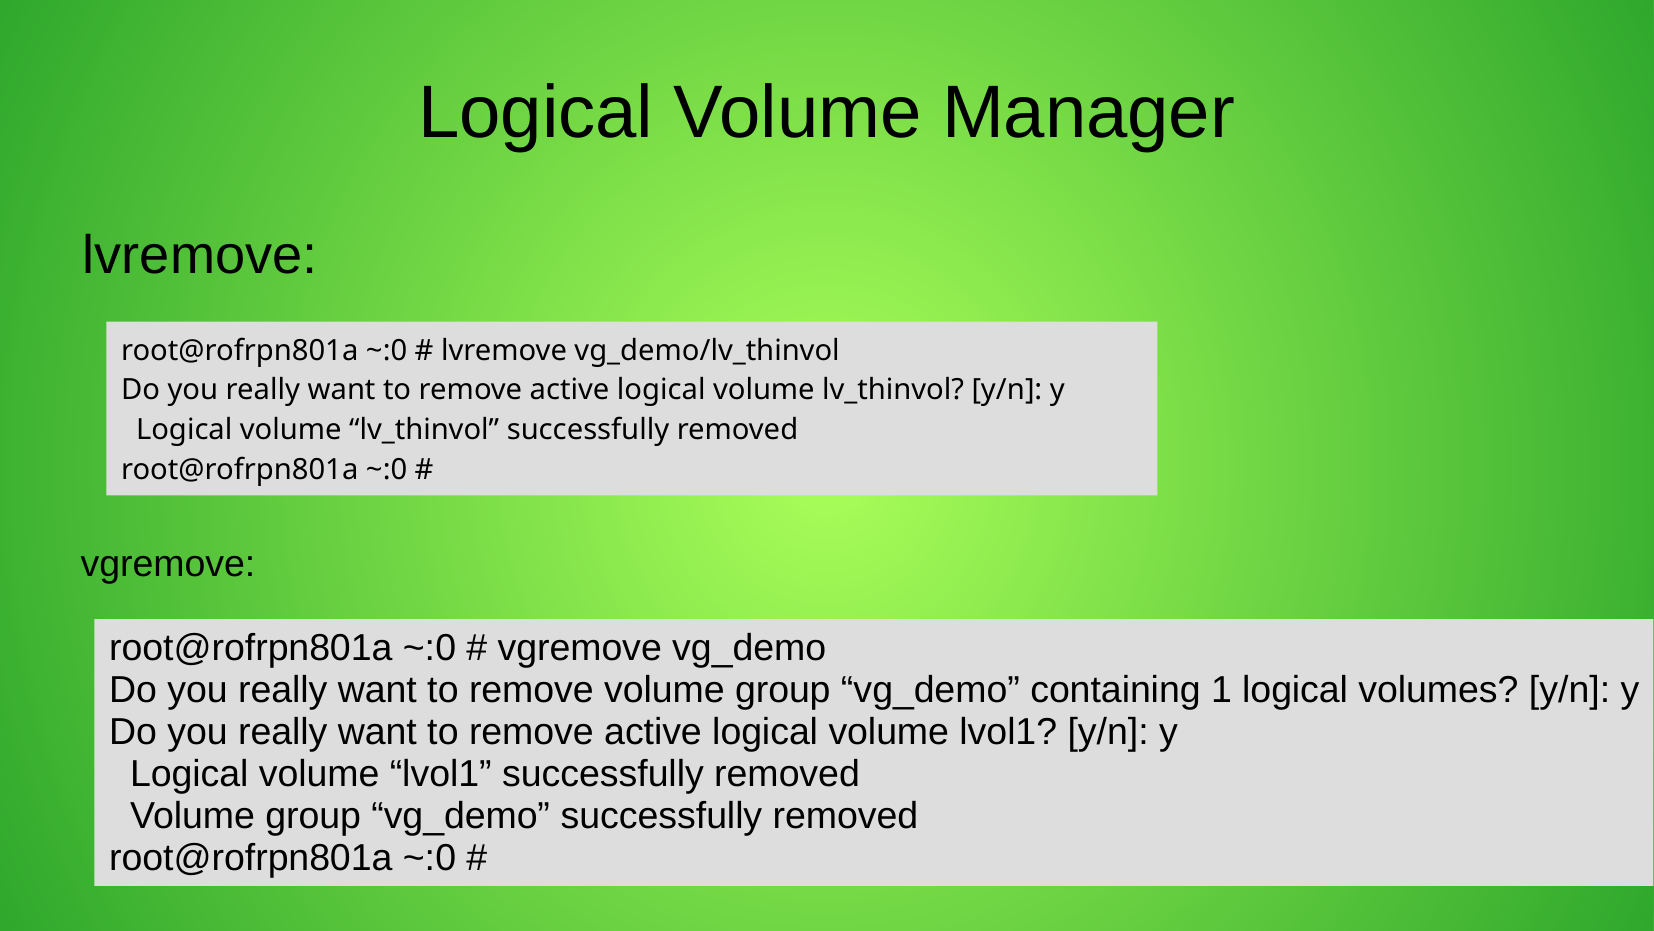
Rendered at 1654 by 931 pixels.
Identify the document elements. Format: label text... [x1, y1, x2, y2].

title Logical Volume Manager [82, 35, 1571, 189]
text_box root@rofrpn801a ~:0 # vgremove vg_demo Do you really want to remove volume group “vg_demo” containing 1 logical volumes? [y/n]: y Do you really want to remove active logical volume lvol1? [y/n]: y Logical volume “lvol1” successfully removed Volume group “vg_demo” successfully removed root@rofrpn801a ~:0 # [94, 619, 1654, 886]
list lvremove: [82, 224, 1571, 343]
text_box root@rofrpn801a ~:0 # lvremove vg_demo/lv_thinvol Do you really want to remove active logical volume lv_thinvol? [y/n]: y Logical volume “lv_thinvol” successfully removed root@rofrpn801a ~:0 # [106, 321, 1158, 473]
text_box vgremove: [65, 535, 271, 592]
